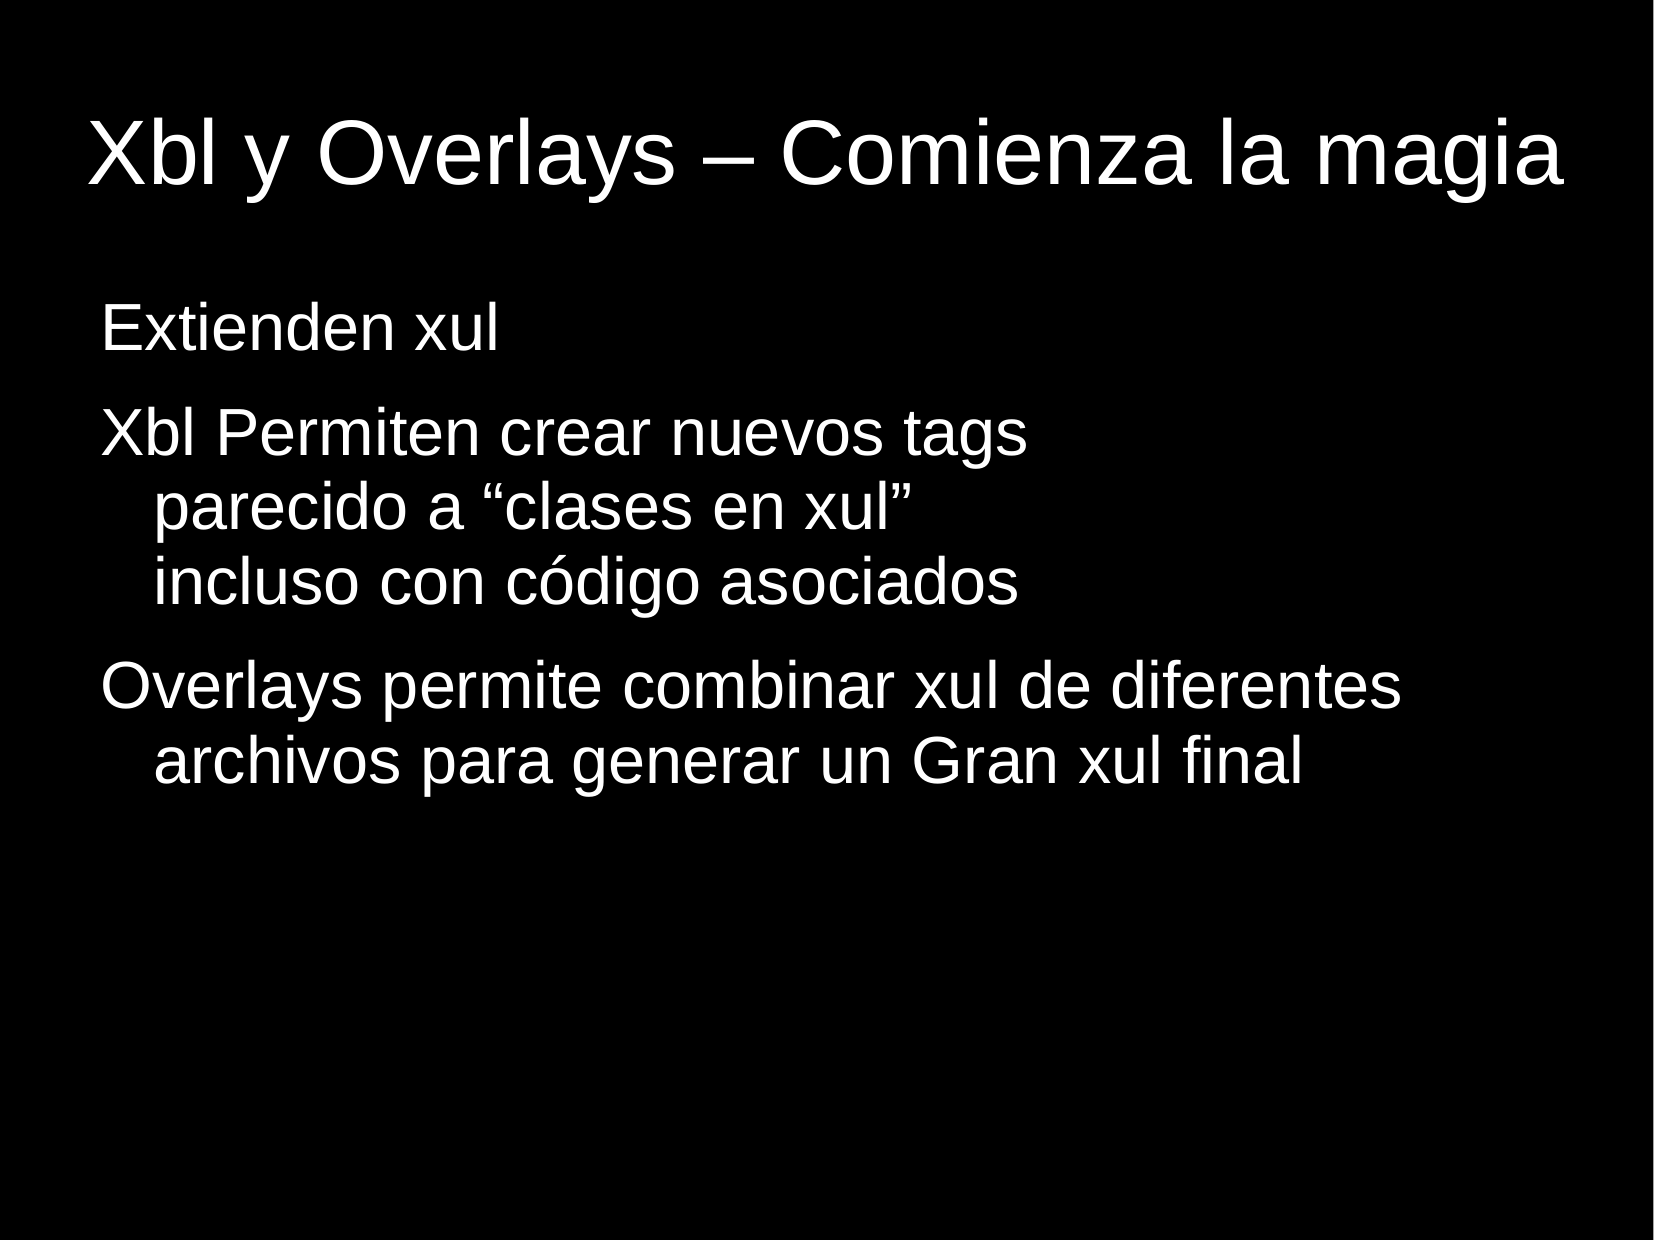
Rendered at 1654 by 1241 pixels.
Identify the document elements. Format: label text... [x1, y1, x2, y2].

title Xbl y Overlays – Comienza la magia [82, 49, 1571, 257]
list Extienden xul Xbl Permiten crear nuevos tags parecido a “clases en xul” incluso con código asociados Overlays permite combinar xul de diferentes archivos para generar un Gran xul final [82, 290, 1571, 1109]
